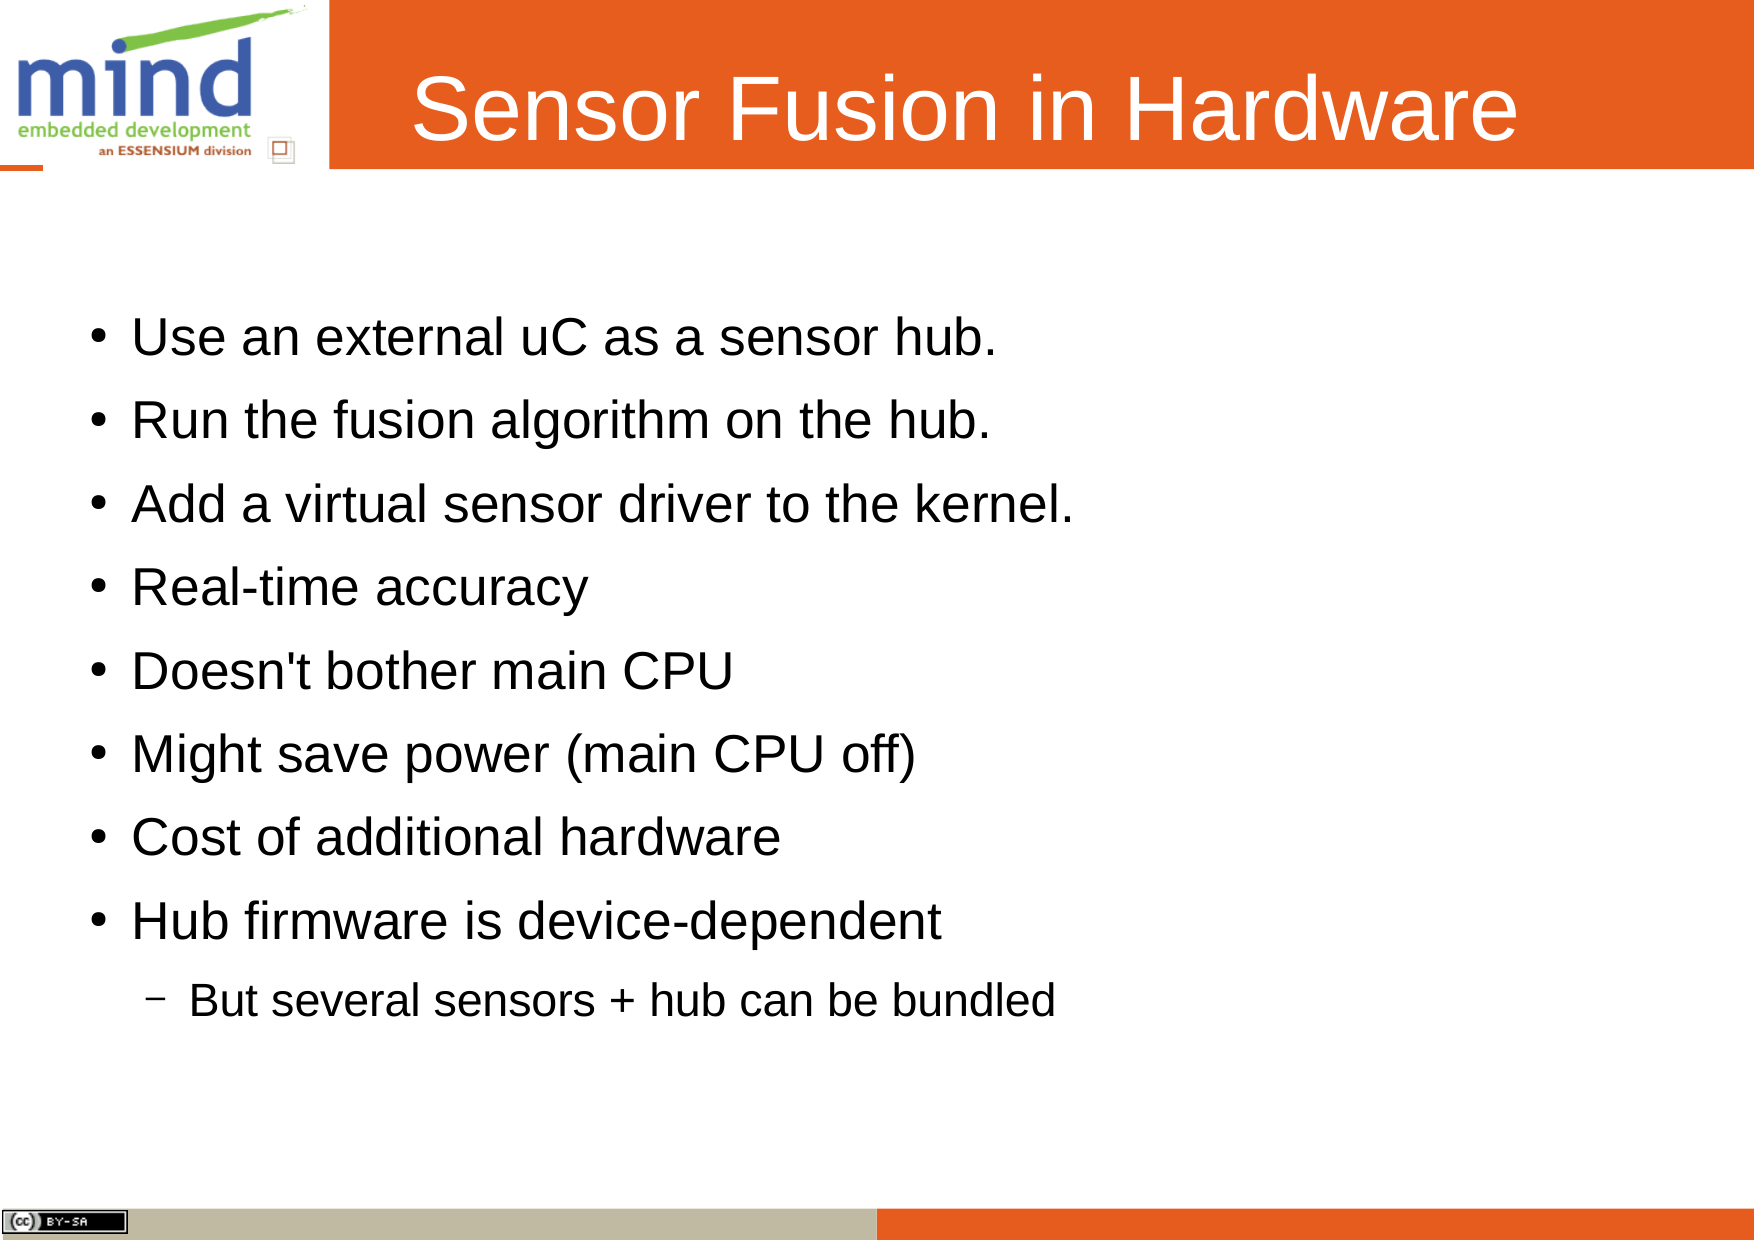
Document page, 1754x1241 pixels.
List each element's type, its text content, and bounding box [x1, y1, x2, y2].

list Use an external uC as a sensor hub. Run the fusion algorithm on the hub. Add a virtual sensor driver to the kernel. Real-time accuracy Doesn't bother main CPU Might save power (main CPU off) Cost of additional hardware Hub firmware is device-dependent But several sensors + hub can be bundled [75, 307, 1654, 1027]
picture [5, 5, 177, 164]
title Sensor Fusion in Hardware [177, 5, 1754, 213]
picture [2, 1210, 128, 1234]
